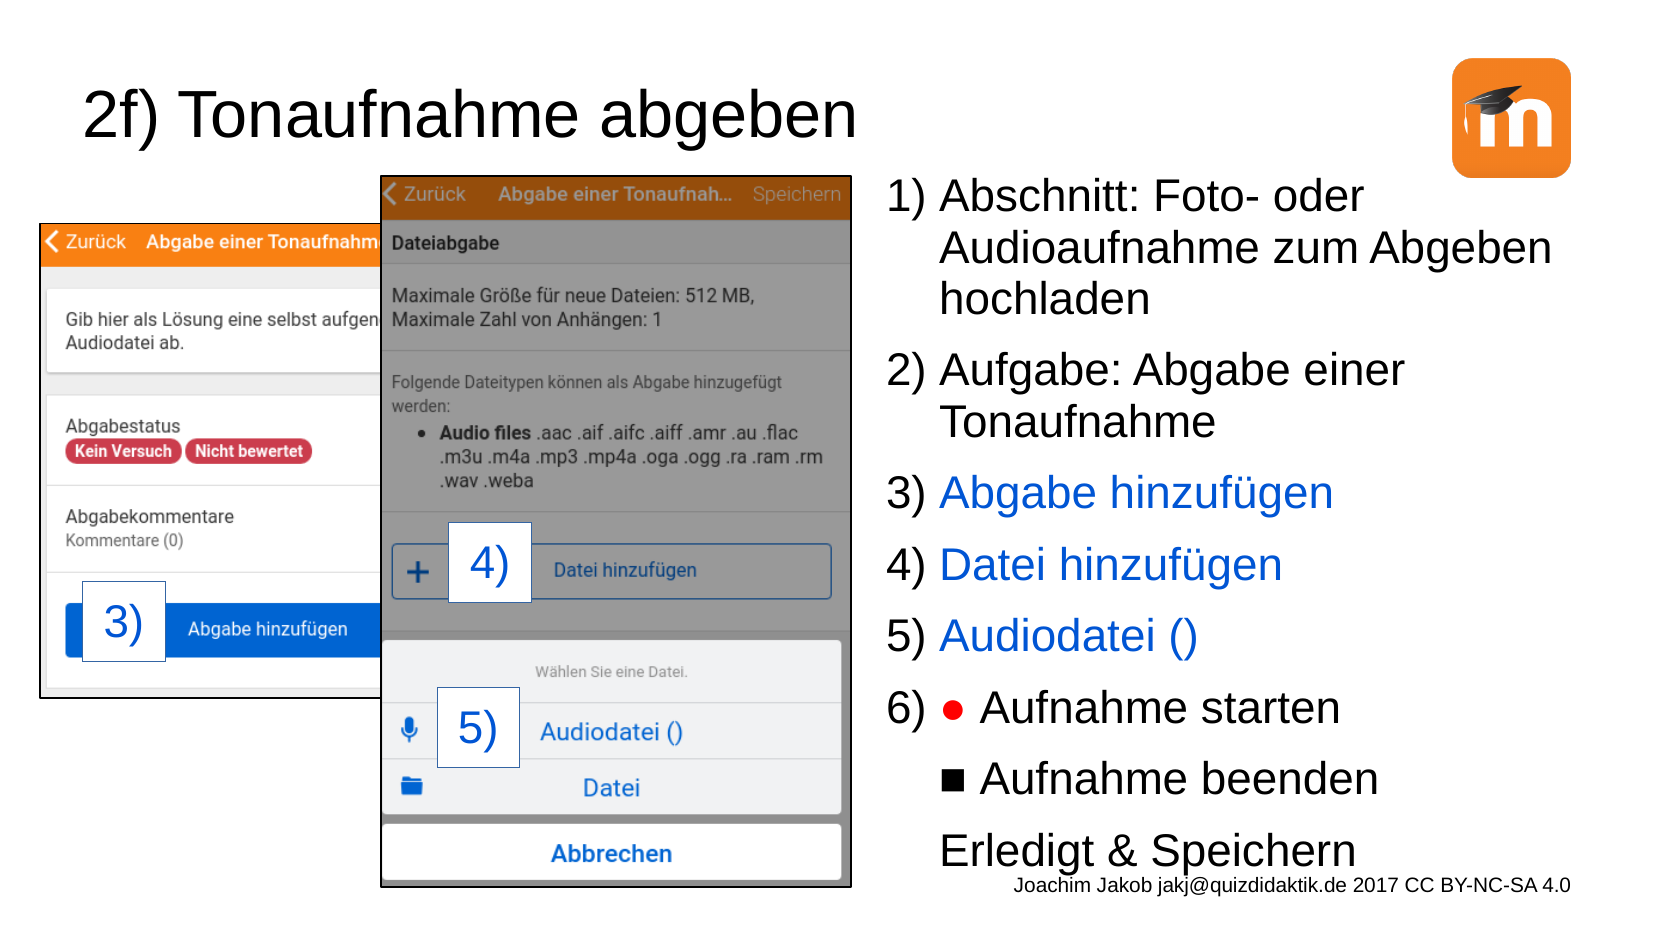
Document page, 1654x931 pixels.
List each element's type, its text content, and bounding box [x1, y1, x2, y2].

picture [381, 193, 851, 886]
picture [1452, 58, 1571, 178]
picture [40, 224, 380, 697]
text_box 3) [82, 581, 166, 662]
text_box 4) [448, 522, 532, 603]
list Abschnitt: Foto- oder Audioaufnahme zum Abgeben hochladen Aufgabe: Abgabe einer Tonaufnahme Abgabe hinzufügen Datei hinzufügen Audiodatei () ● Aufnahme starten ■ Aufnahme beenden Erledigt & Speichern [868, 170, 1595, 898]
title 2f) Tonaufnahme abgeben [82, 37, 1571, 193]
text_box 5) [437, 687, 520, 768]
